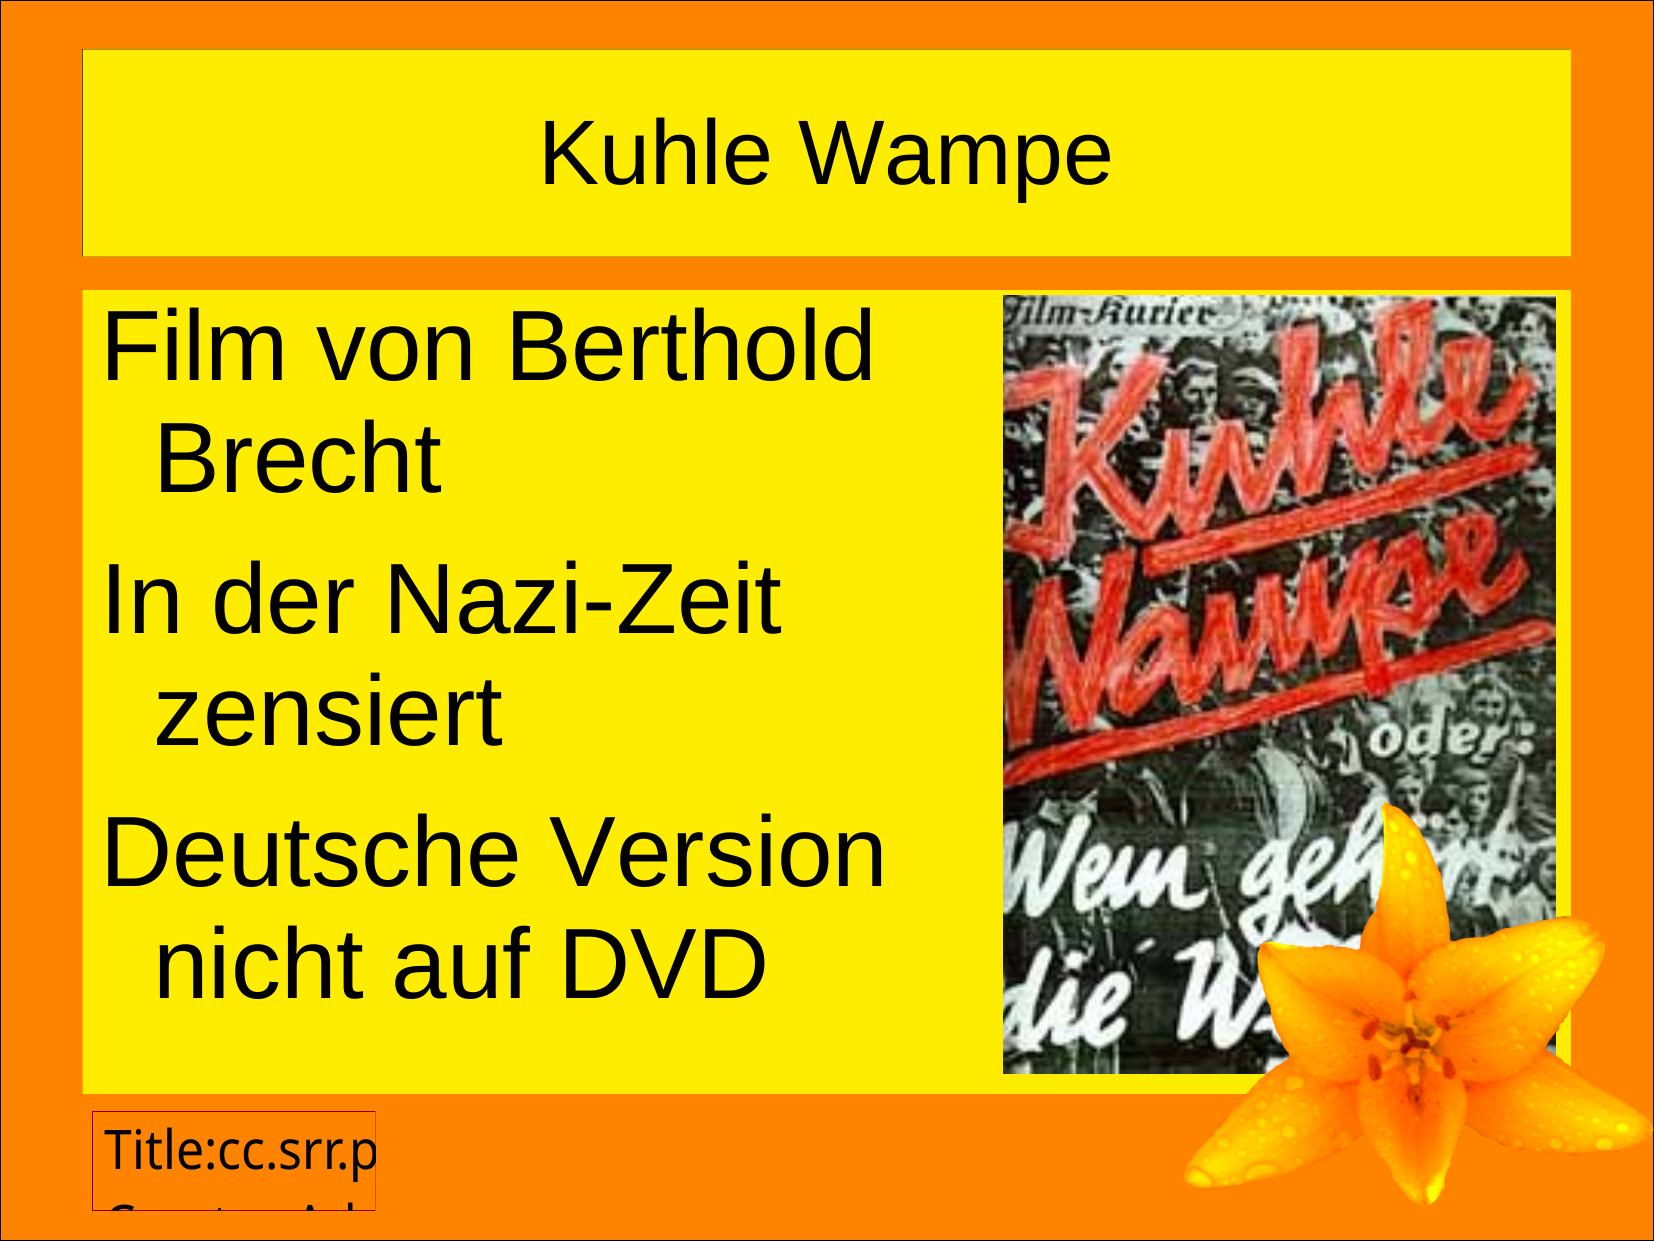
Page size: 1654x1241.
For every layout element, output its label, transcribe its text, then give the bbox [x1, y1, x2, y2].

title Kuhle Wampe [82, 49, 1571, 257]
picture [1003, 295, 1654, 1241]
picture [88, 1108, 376, 1211]
list Film von Berthold Brecht In der Nazi-Zeit zensiert Deutsche Version nicht auf DVD [82, 290, 1571, 1094]
text_box [0, 0, 1654, 1241]
